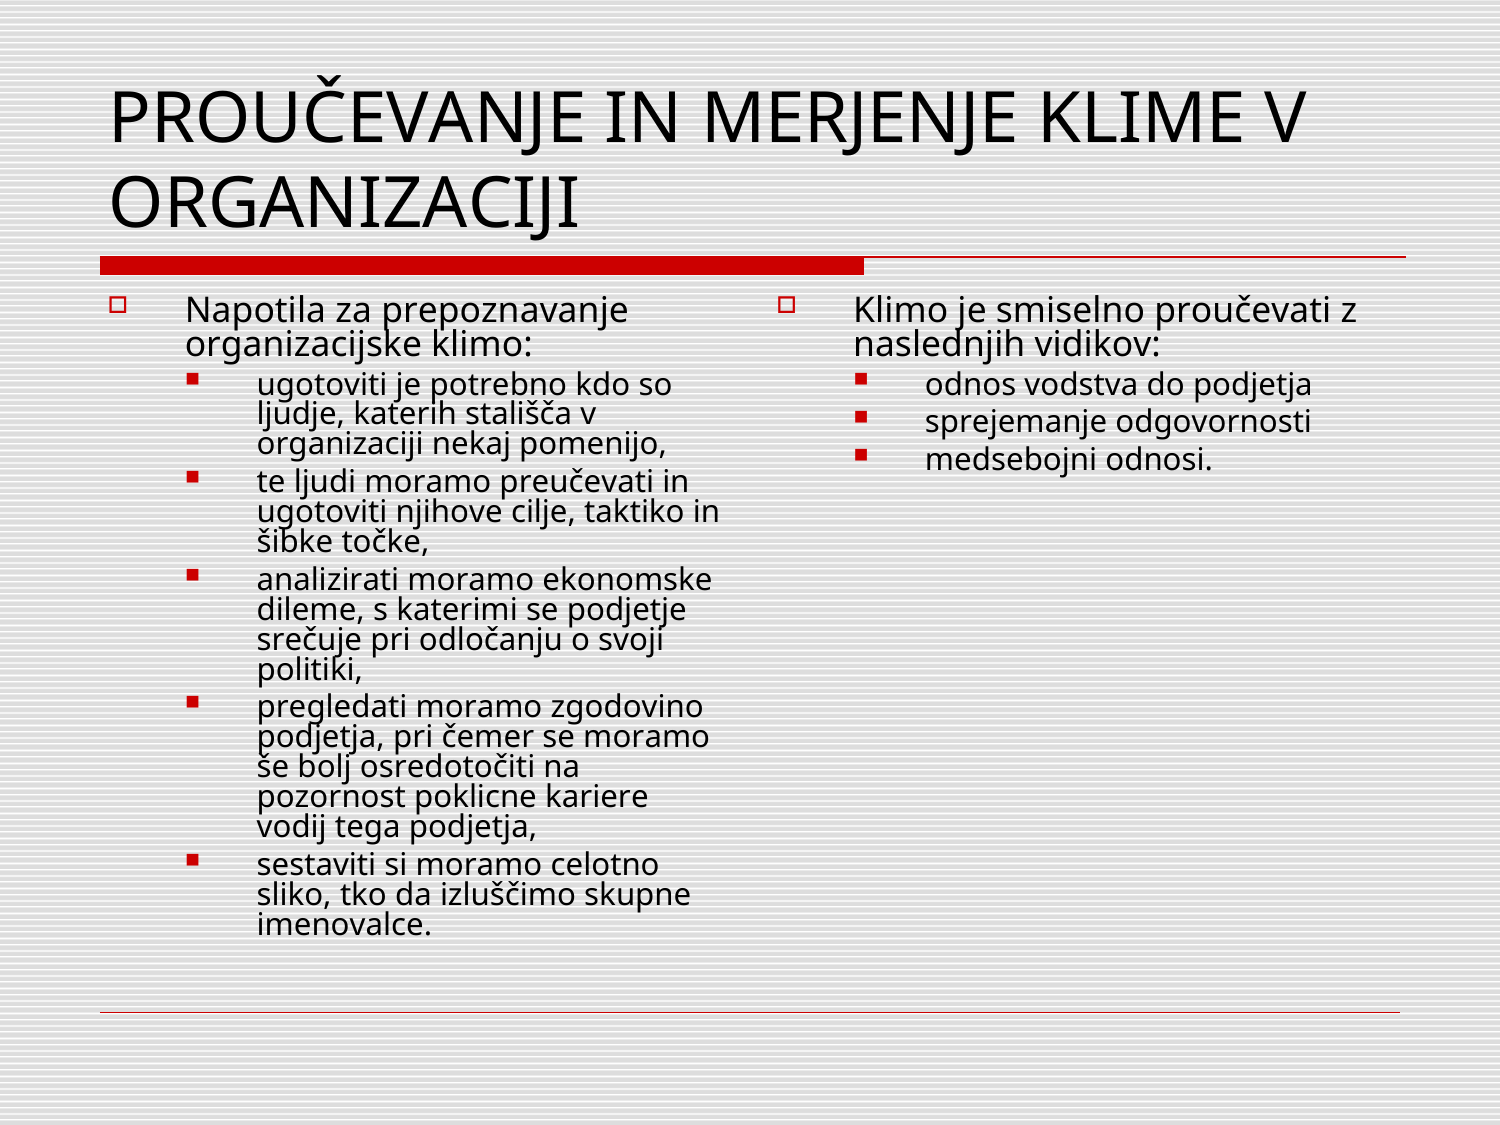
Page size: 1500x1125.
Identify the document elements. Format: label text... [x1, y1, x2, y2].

picture [0, 0, 1500, 1125]
title PROUČEVANJE IN MERJENJE KLIME V ORGANIZACIJI [94, 49, 1407, 250]
list Napotila za prepoznavanje organizacijske klimo: ugotoviti je potrebno kdo so ljudje, katerih stališča v organizaciji nekaj pomenijo, te ljudi moramo preučevati in ugotoviti njihove cilje, taktiko in šibke točke, analizirati moramo ekonomske dileme, s katerimi se podjetje srečuje pri odločanju o svoji politiki, pregledati moramo zgodovino podjetja, pri čemer se moramo še bolj osredotočiti na pozornost poklicne kariere vodij tega podjetja, sestaviti si moramo celotno sliko, tko da izluščimo skupne imenovalce. [92, 287, 738, 988]
list Klimo je smiselno proučevati z naslednjih vidikov: odnos vodstva do podjetja sprejemanje odgovornosti medsebojni odnosi. [761, 287, 1406, 988]
